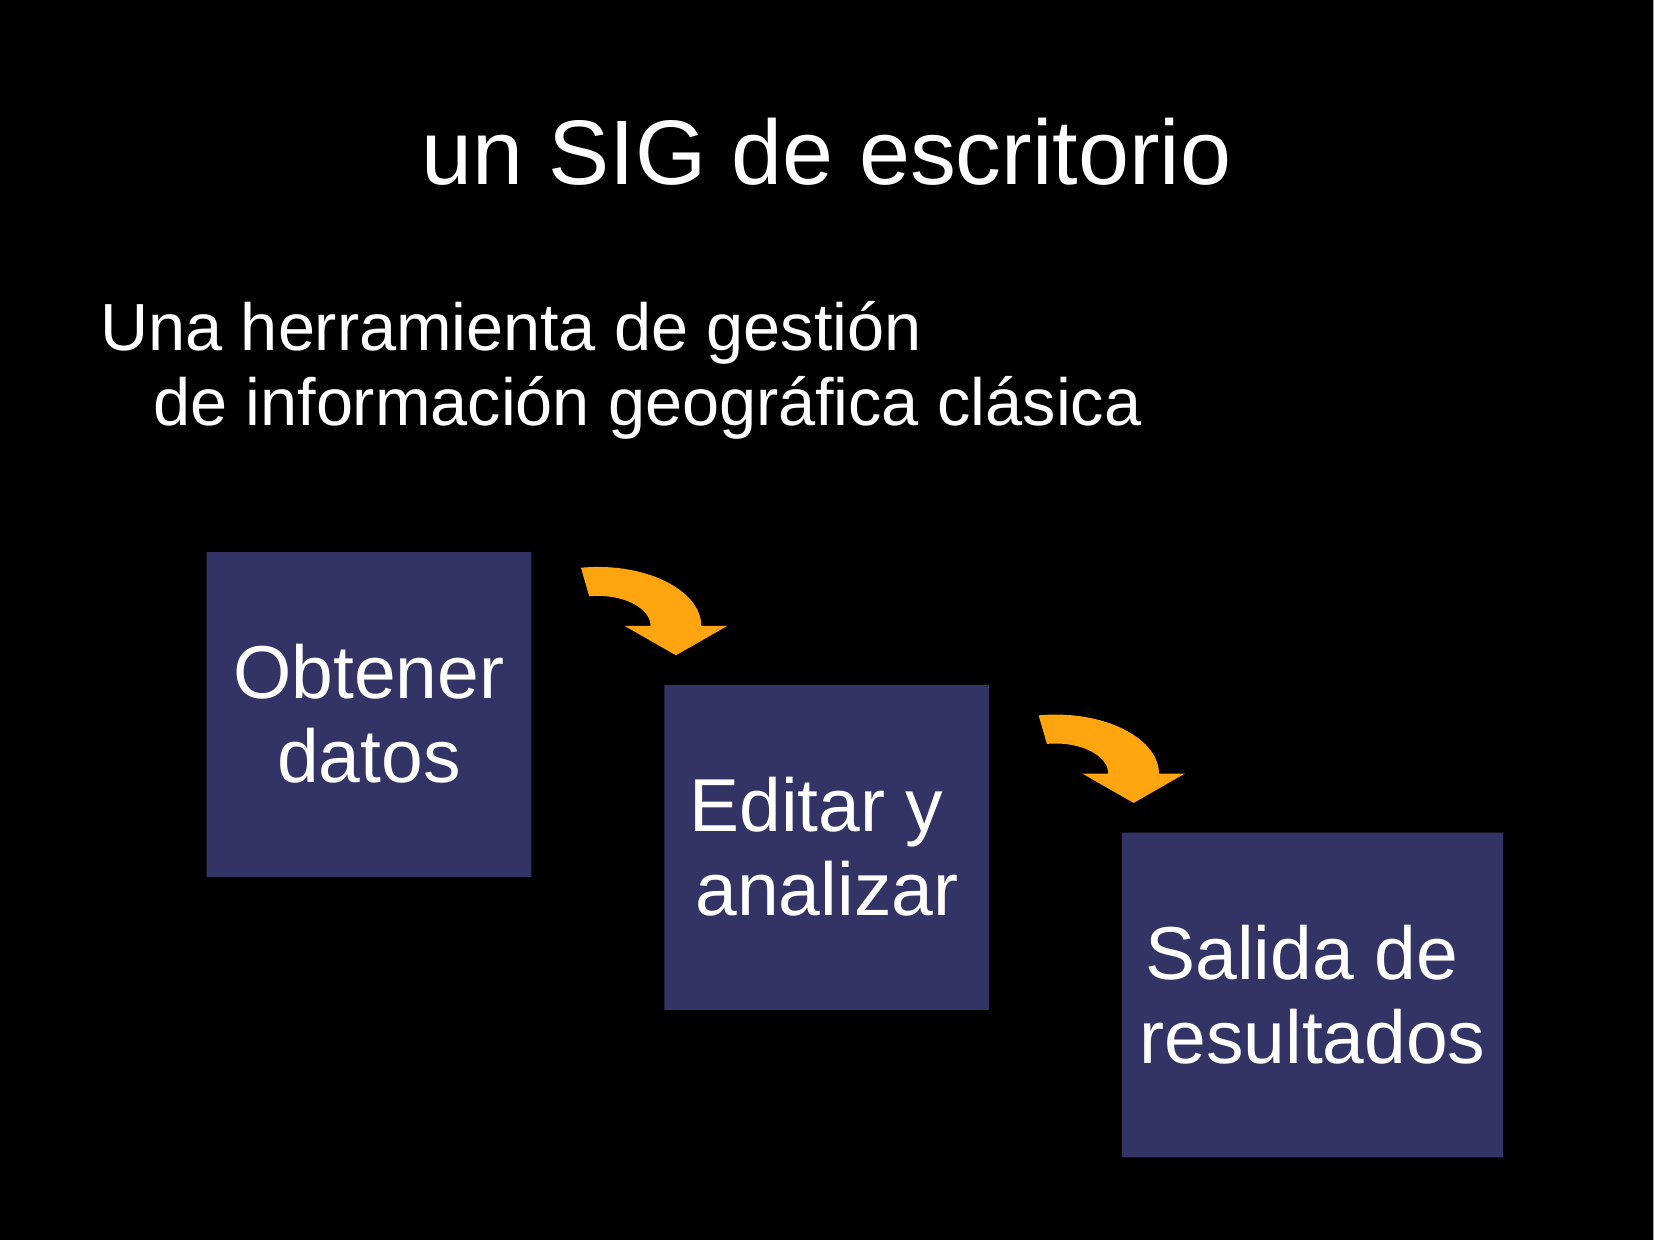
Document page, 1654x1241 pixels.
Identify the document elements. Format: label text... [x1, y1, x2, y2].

text_box [580, 566, 728, 656]
title un SIG de escritorio [82, 49, 1571, 257]
text_box [1038, 714, 1185, 803]
text_box Salida de resultados [1121, 832, 1504, 1158]
text_box Obtener datos [206, 552, 532, 877]
text_box Editar y analizar [664, 685, 990, 1010]
list Una herramienta de gestión de información geográfica clásica [82, 290, 1571, 1109]
